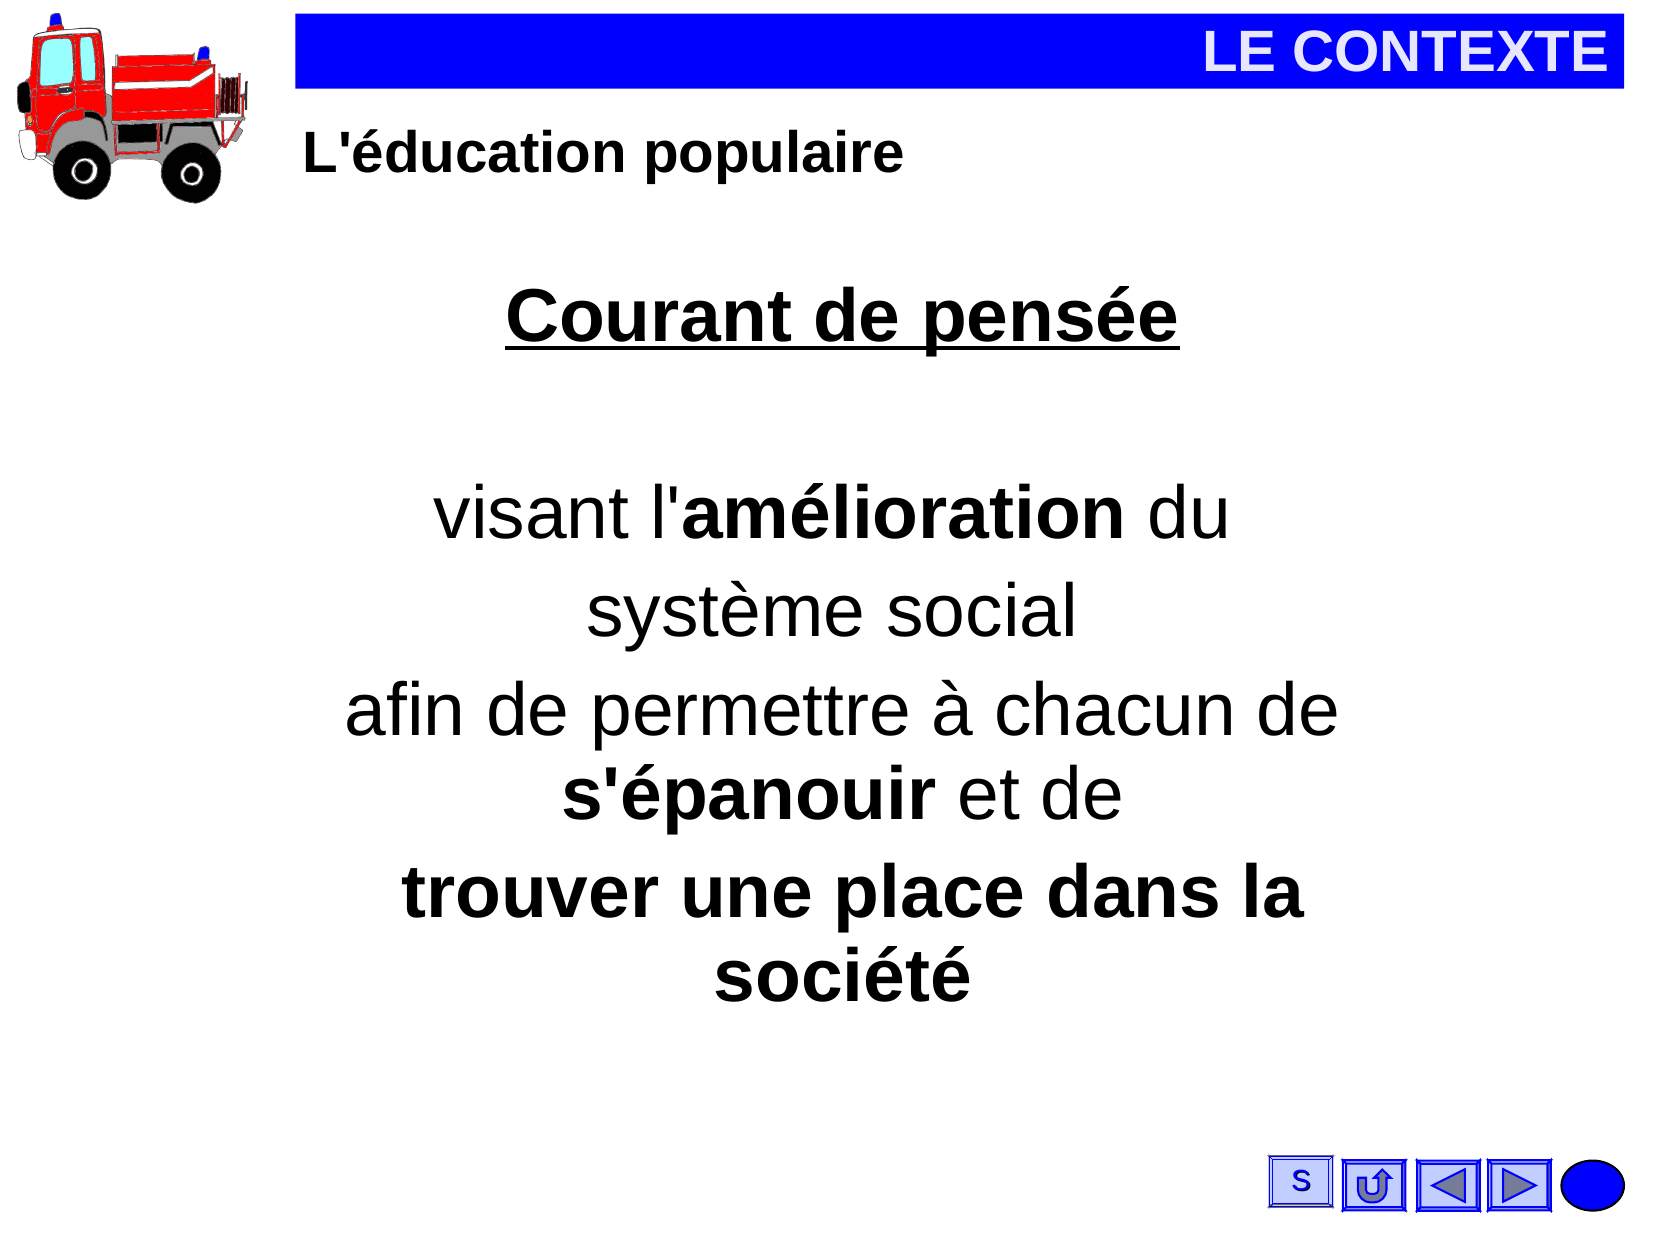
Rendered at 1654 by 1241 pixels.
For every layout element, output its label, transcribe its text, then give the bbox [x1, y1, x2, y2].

text_box L'éducation populaire [287, 112, 921, 193]
list Courant de pensée visant l'amélioration du système social afin de permettre à chacun de s'épanouir et de trouver une place dans la société [177, 265, 1453, 1026]
text_box [1561, 1160, 1625, 1211]
text_box LE CONTEXTE [295, 13, 1625, 89]
picture [8, 8, 257, 216]
